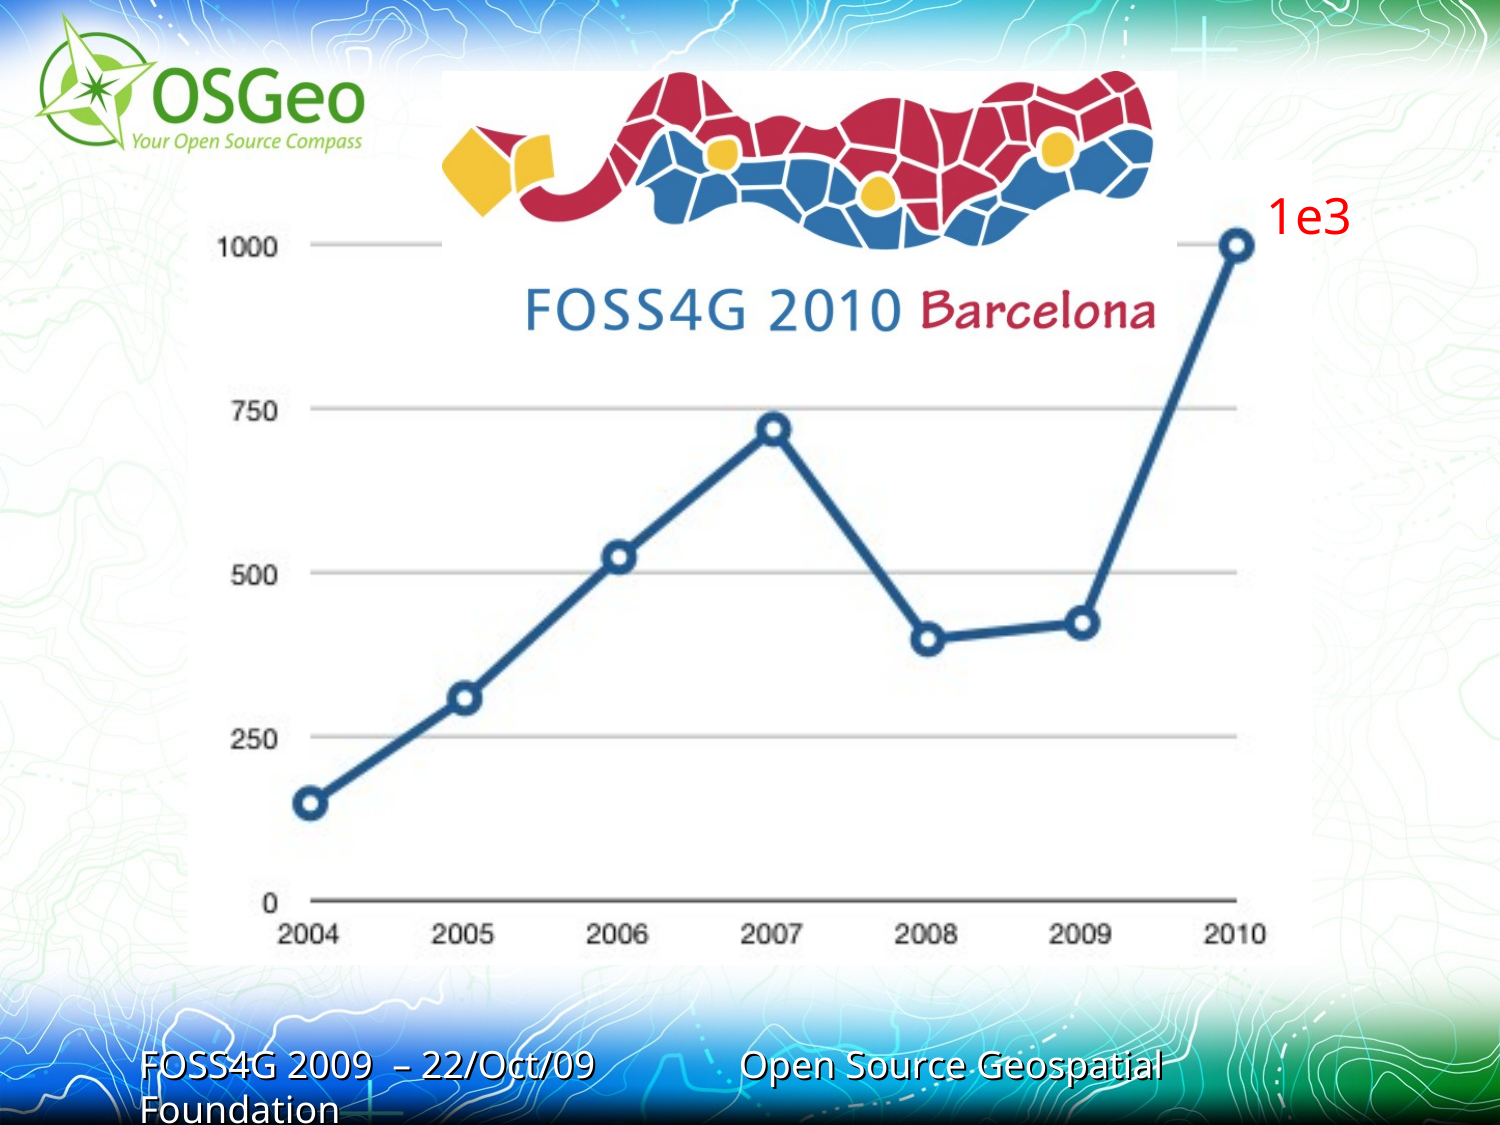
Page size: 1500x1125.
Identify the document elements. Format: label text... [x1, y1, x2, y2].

picture [212, 1107, 223, 1125]
picture [301, 1107, 311, 1121]
picture [165, 1107, 175, 1121]
picture [0, 0, 1500, 1125]
picture [234, 1107, 244, 1121]
picture [325, 1107, 336, 1125]
picture [257, 1115, 265, 1121]
text_box 1e3 [1251, 177, 1375, 252]
